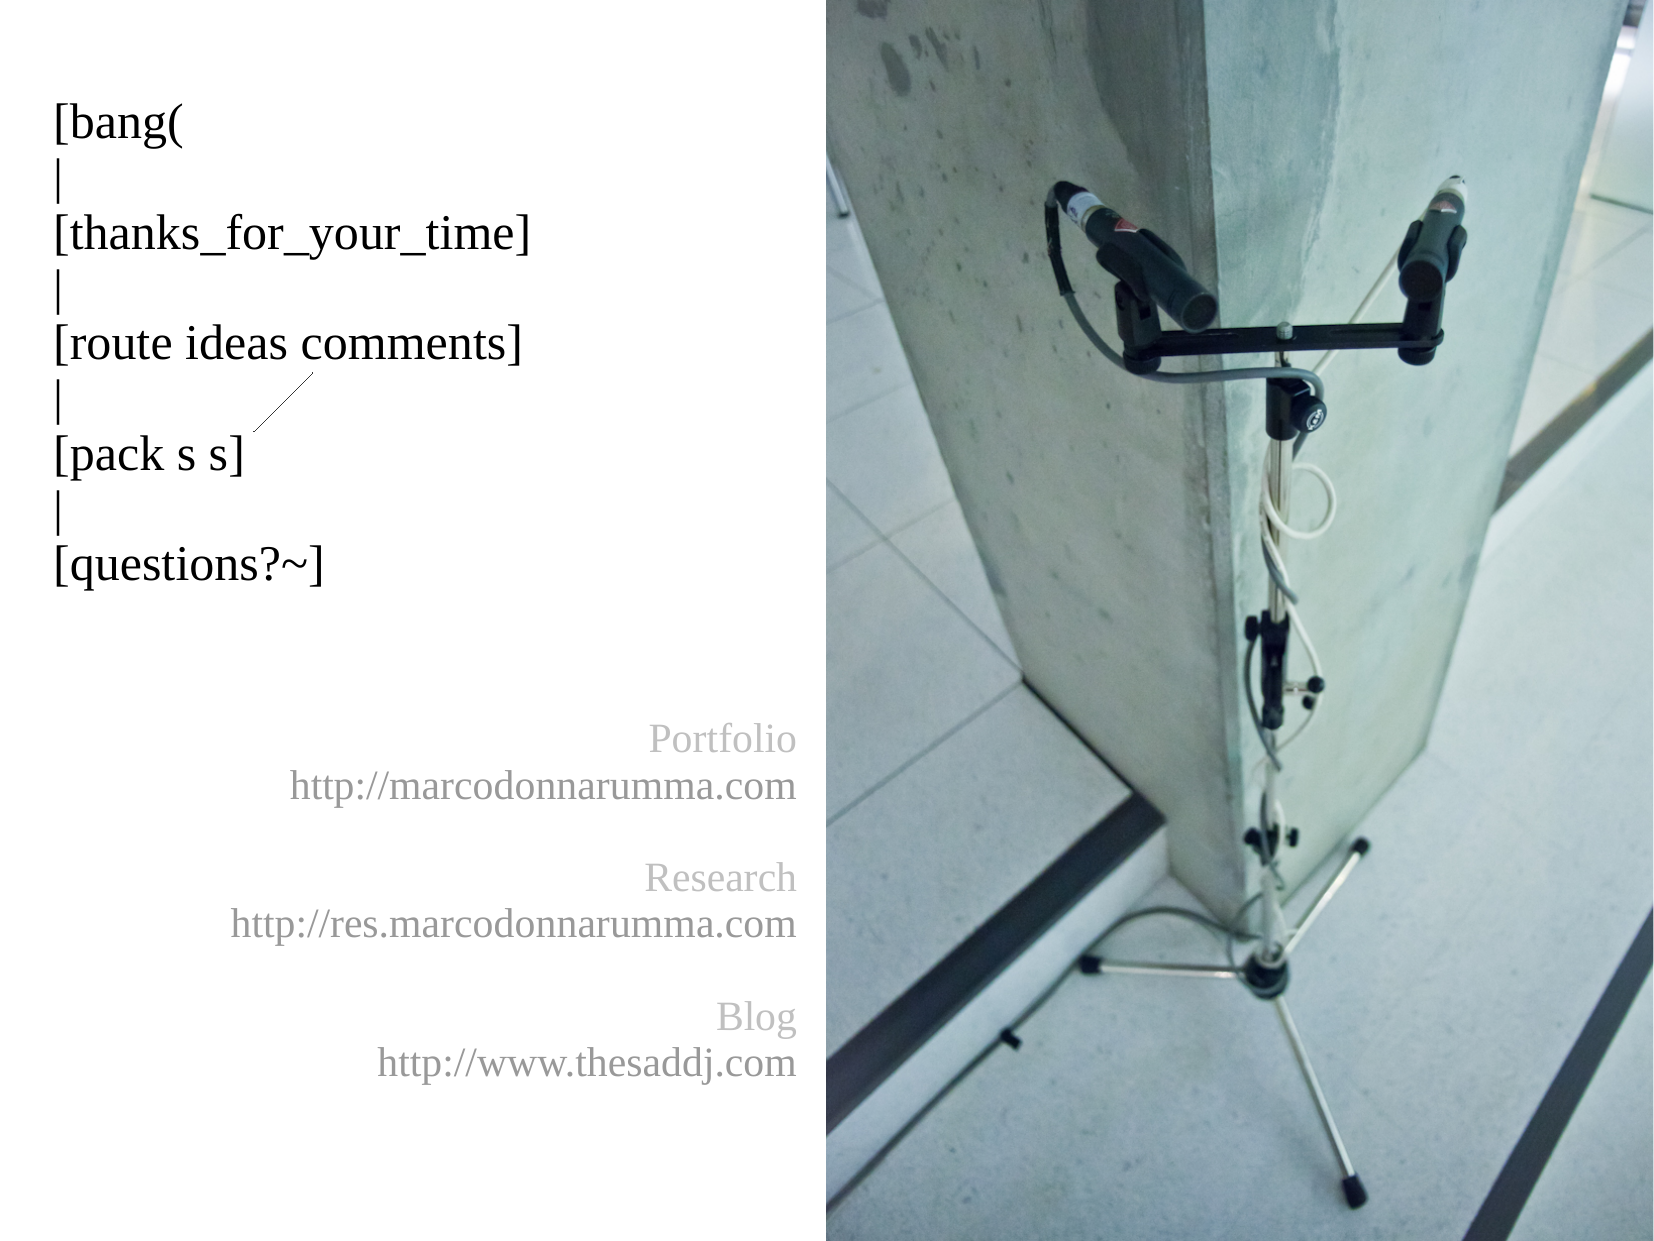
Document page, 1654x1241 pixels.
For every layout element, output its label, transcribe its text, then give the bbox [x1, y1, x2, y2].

title [bang( | [thanks_for_your_time] | [route ideas comments] | [pack s s] | [questions?~] [53, 53, 597, 632]
picture [826, 0, 1654, 1241]
subtitle Portfolio http://marcodonnarumma.com Research http://res.marcodonnarumma.com Blog http://www.thesaddj.com [59, 708, 798, 1093]
